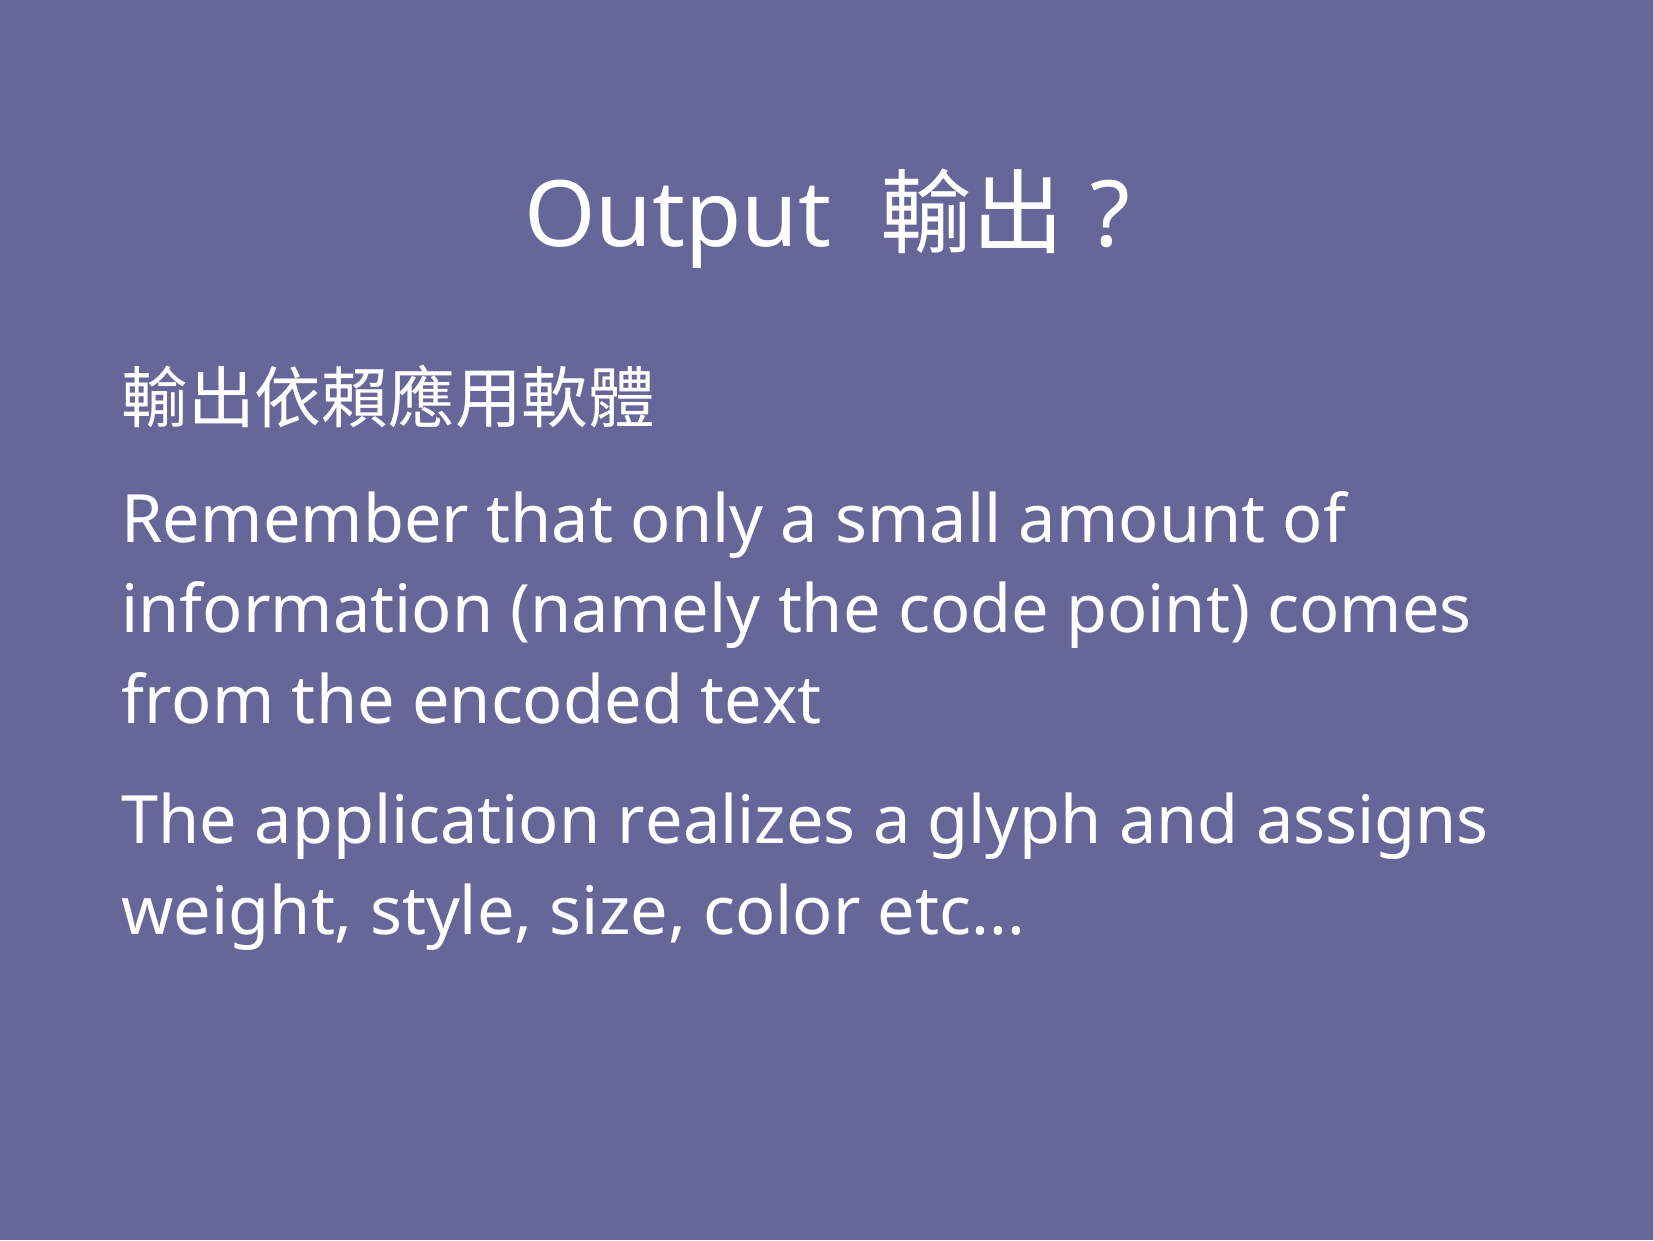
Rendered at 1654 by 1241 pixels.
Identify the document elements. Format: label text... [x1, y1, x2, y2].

list 輸出依賴應用軟體 Remember that only a small amount of information (namely the code point) comes from the encoded text The application realizes a glyph and assigns weight, style, size, color etc... [121, 344, 1534, 1127]
title Output 輸出? [121, 102, 1534, 310]
